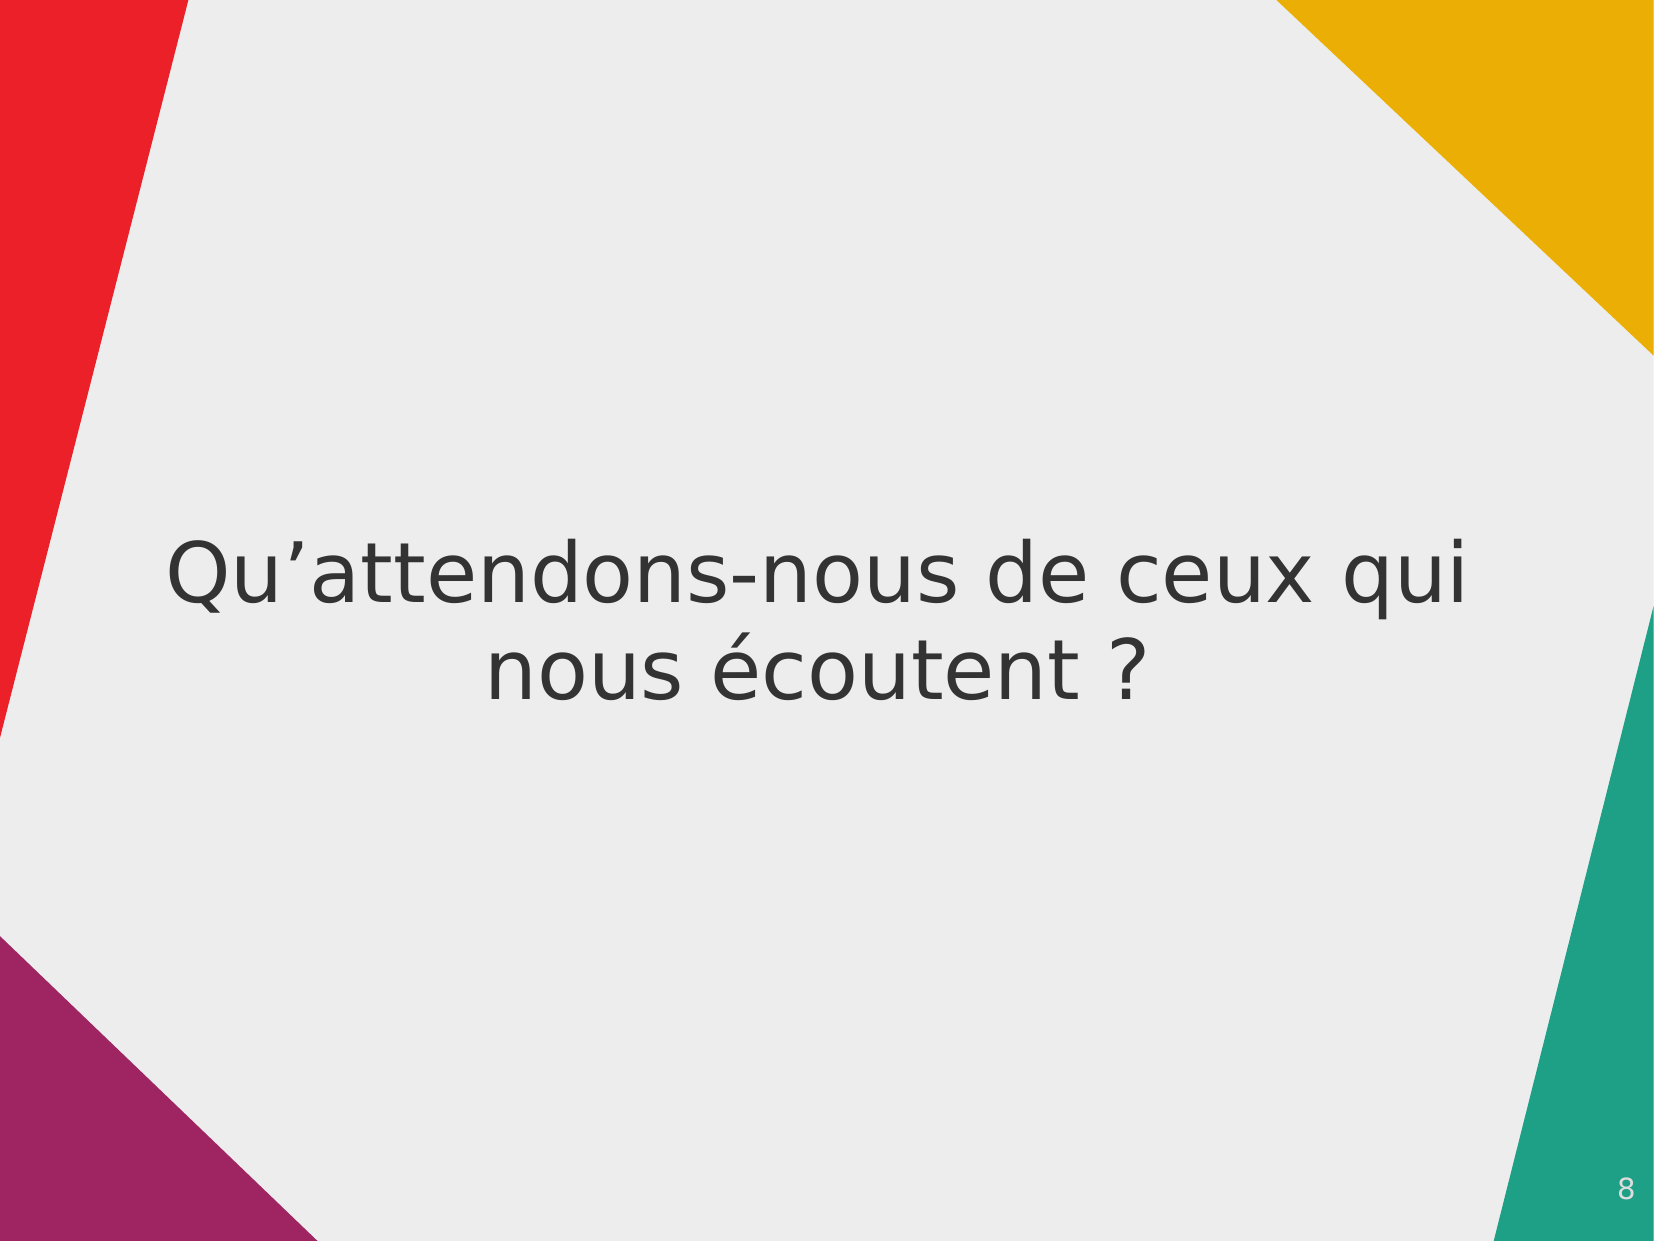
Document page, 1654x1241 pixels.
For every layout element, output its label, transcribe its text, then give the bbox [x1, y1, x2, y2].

title Qu’attendons-nous de ceux qui nous écoutent ? [106, 523, 1531, 721]
